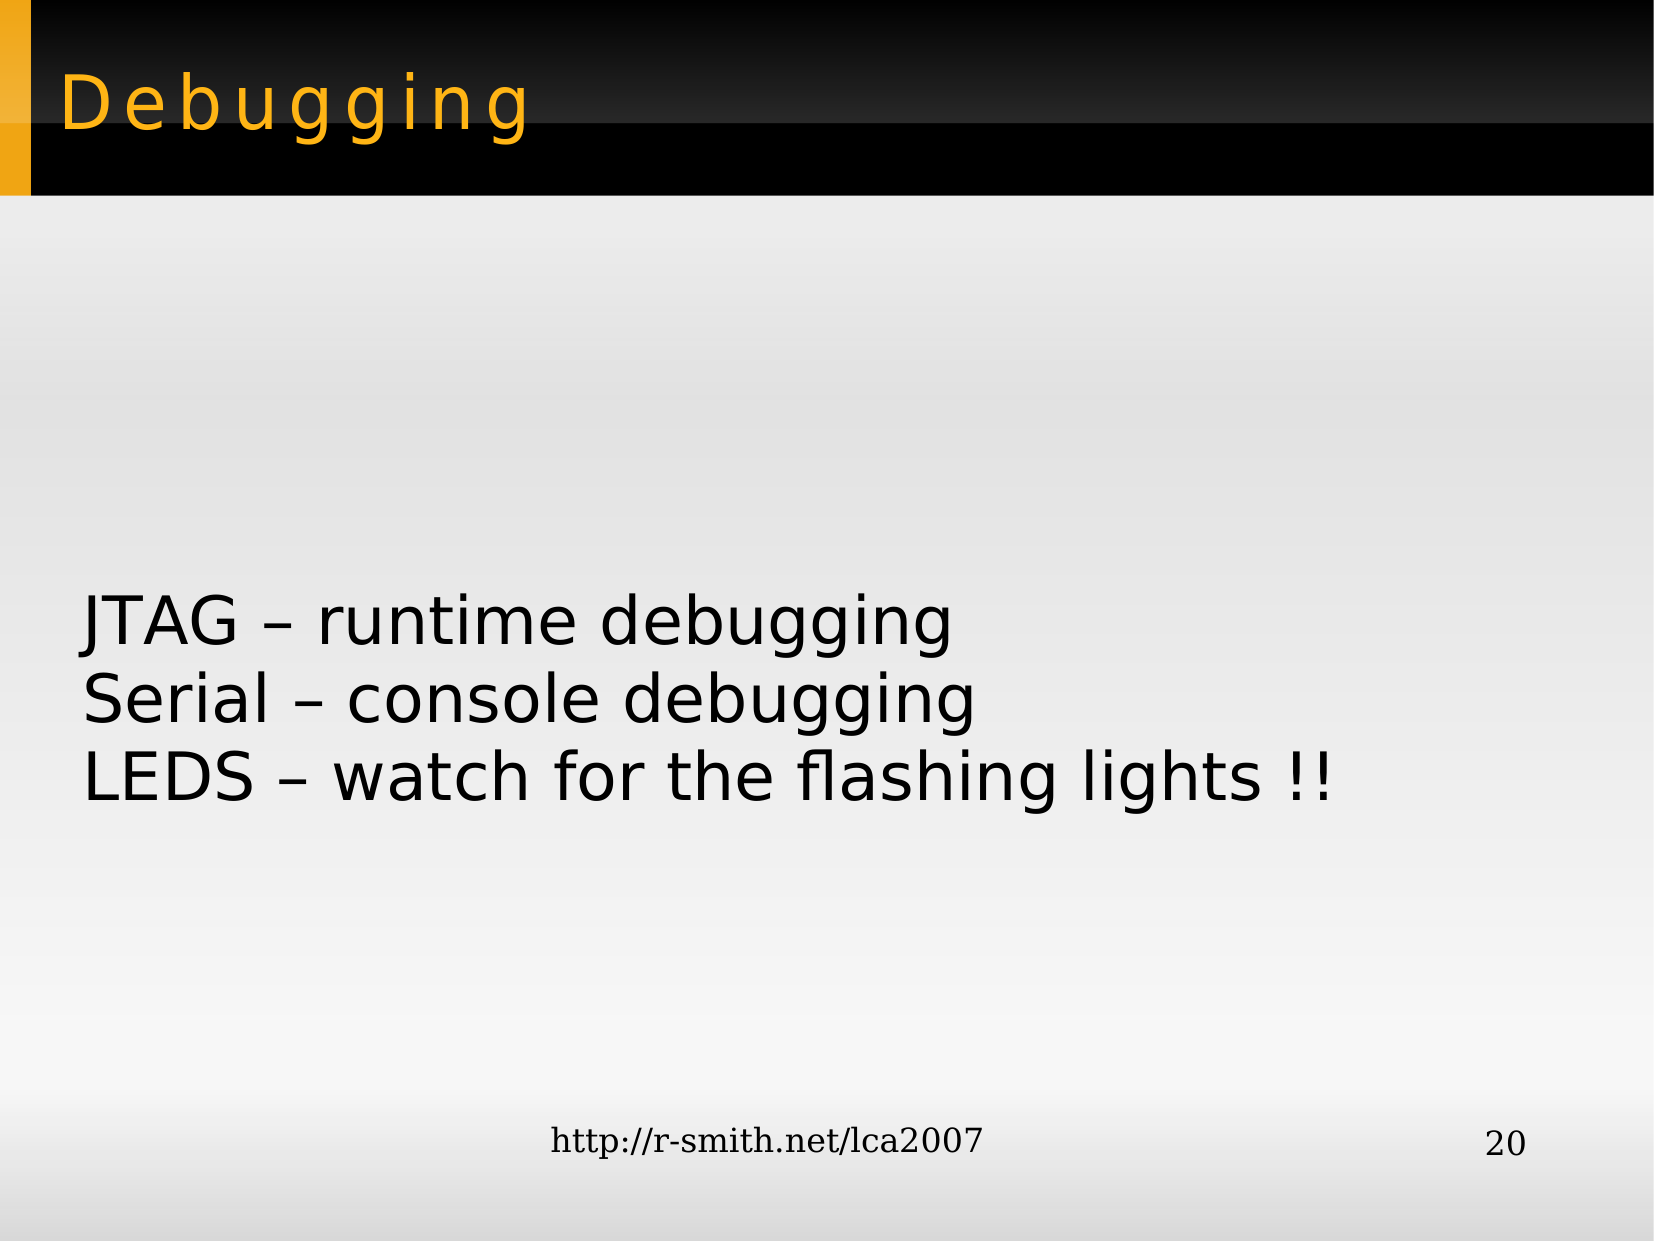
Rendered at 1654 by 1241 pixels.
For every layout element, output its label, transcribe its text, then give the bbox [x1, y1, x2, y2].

subtitle JTAG – runtime debugging Serial – console debugging LEDS – watch for the flashing lights !! [82, 290, 1571, 1109]
picture [0, 0, 1654, 1241]
title Debugging [59, 29, 1270, 178]
